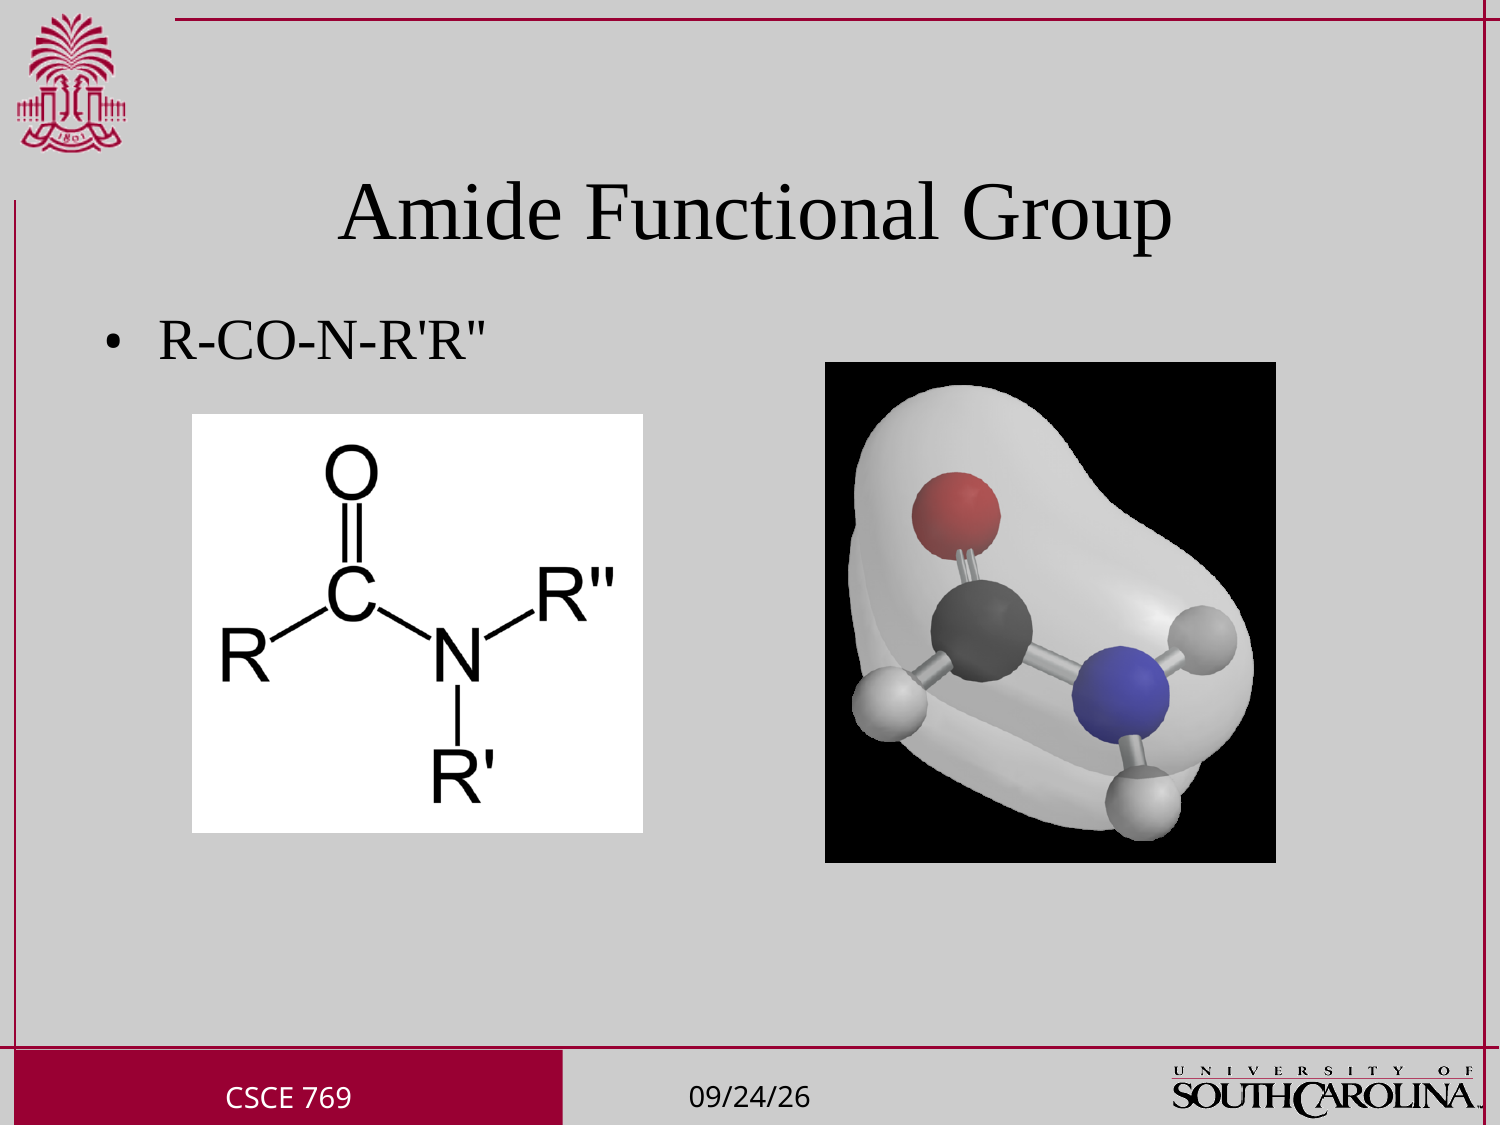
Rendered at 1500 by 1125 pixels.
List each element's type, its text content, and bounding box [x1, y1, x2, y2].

title Amide Functional Group [87, 77, 1426, 266]
picture [192, 414, 643, 833]
picture [825, 362, 1276, 863]
picture [12, 12, 131, 155]
list R-CO-N-R'R'' [87, 299, 1426, 963]
picture [1162, 1049, 1483, 1125]
